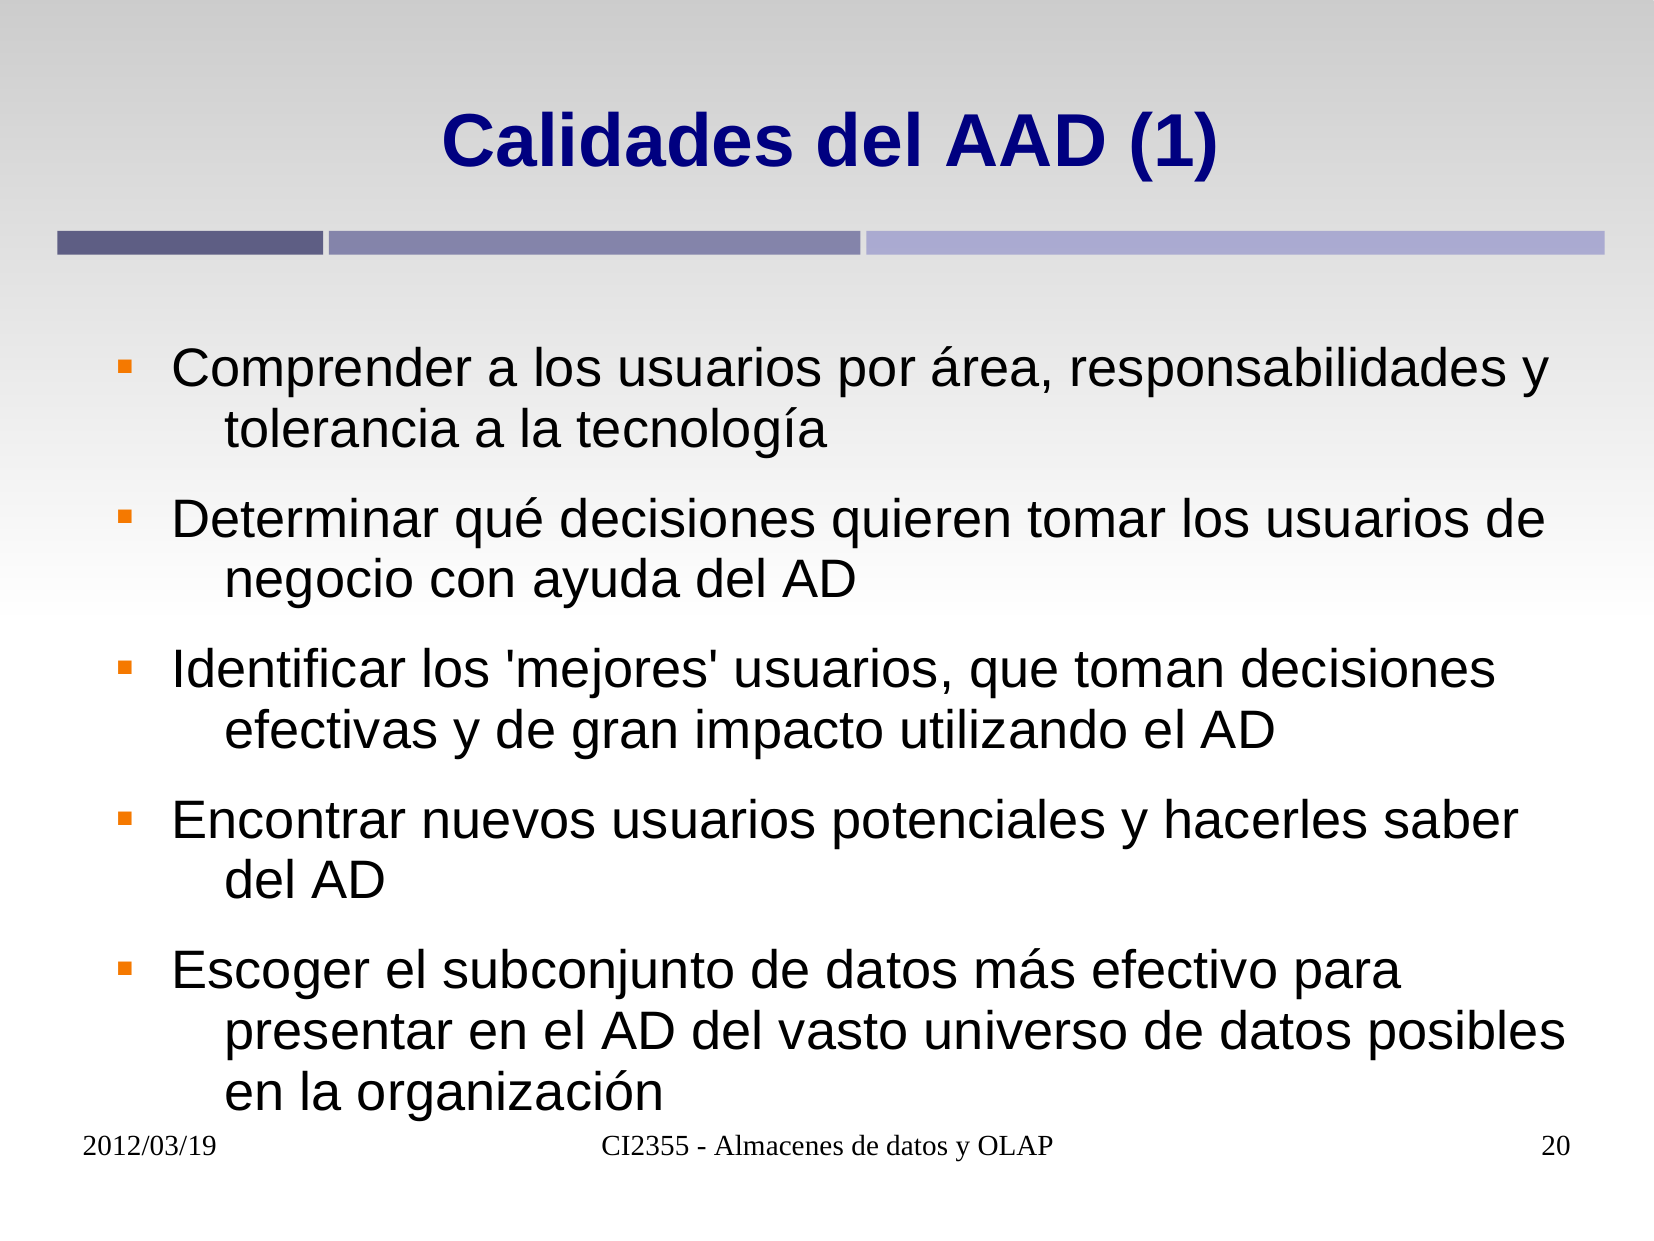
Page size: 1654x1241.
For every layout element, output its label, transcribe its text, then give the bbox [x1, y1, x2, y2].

list Comprender a los usuarios por área, responsabilidades y tolerancia a la tecnología Determinar qué decisiones quieren tomar los usuarios de negocio con ayuda del AD Identificar los 'mejores' usuarios, que toman decisiones efectivas y de gran impacto utilizando el AD Encontrar nuevos usuarios potenciales y hacerles saber del AD Escoger el subconjunto de datos más efectivo para presentar en el AD del vasto universo de datos posibles en la organización [82, 337, 1571, 1122]
title Calidades del AAD (1) [86, 55, 1576, 226]
